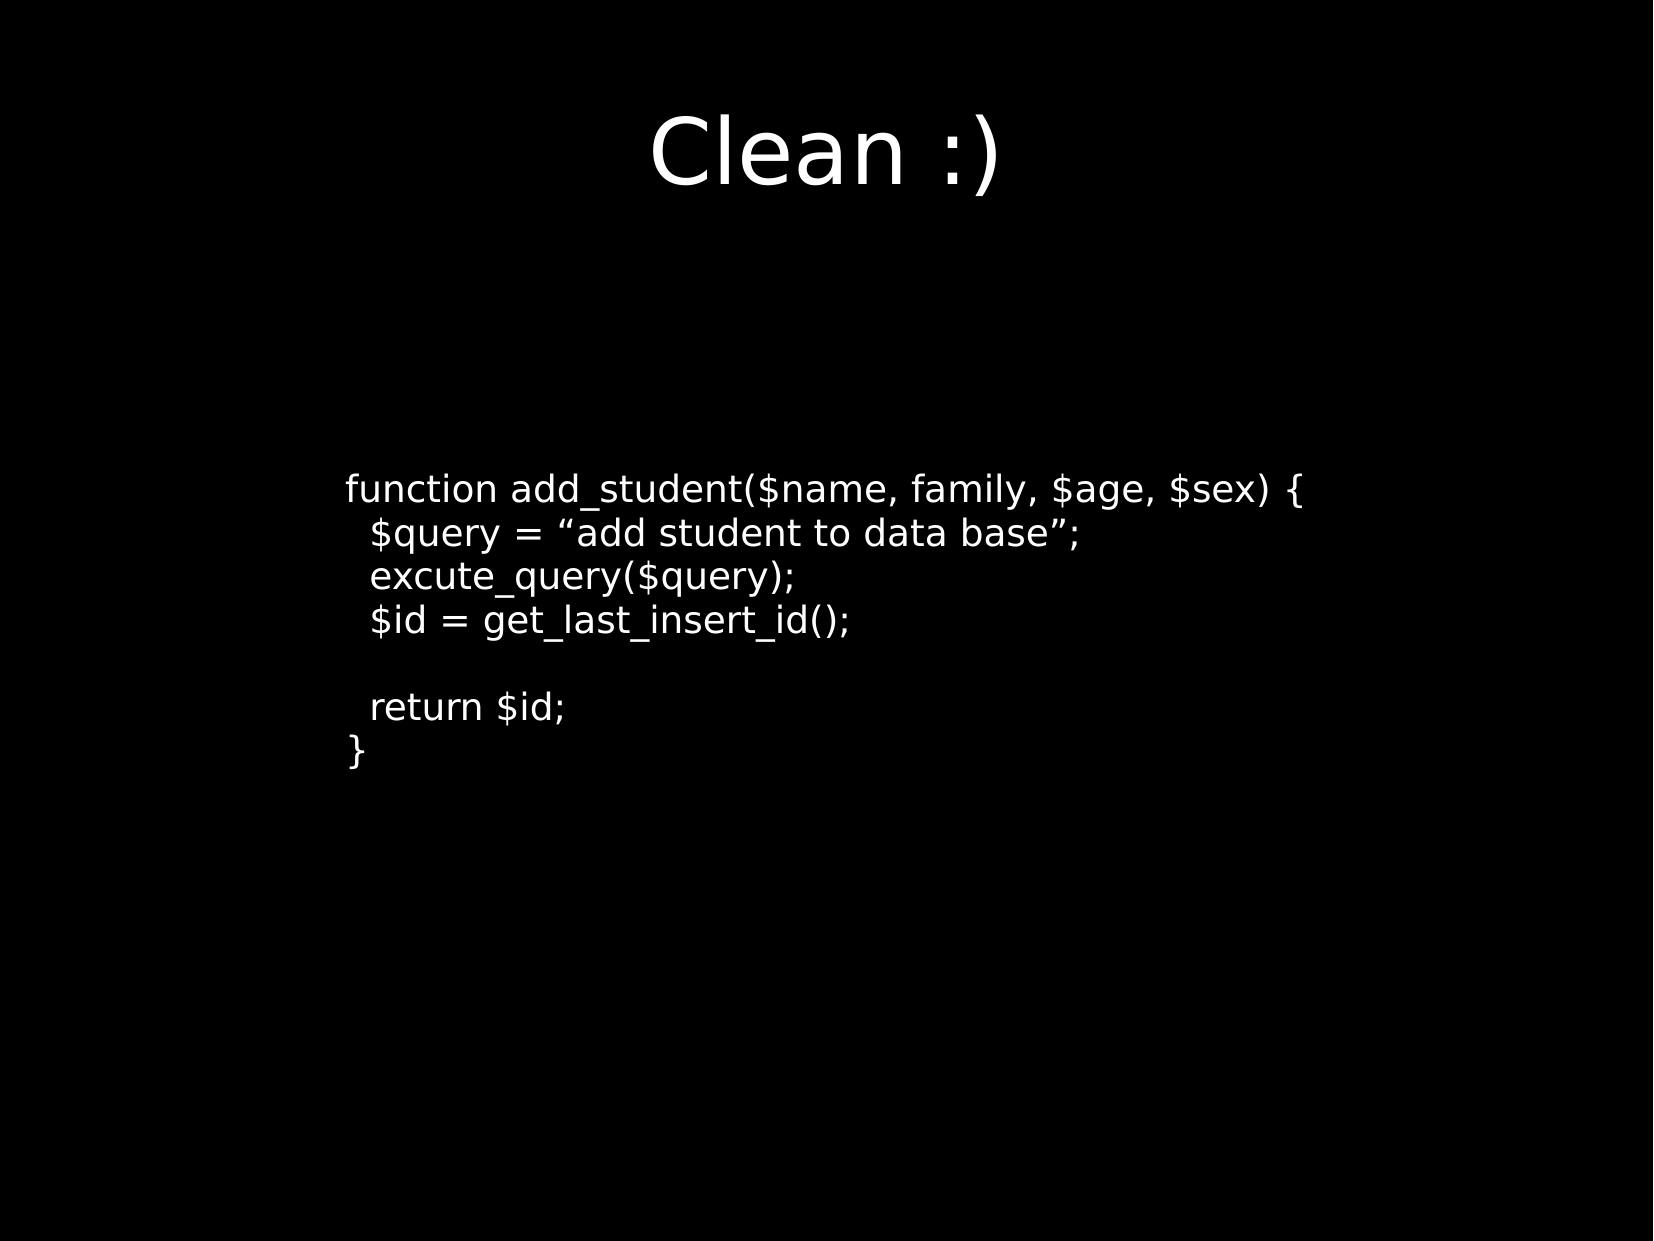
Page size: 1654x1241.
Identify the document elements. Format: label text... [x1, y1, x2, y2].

text_box function add_student($name, family, $age, $sex) { $query = “add student to data base”; excute_query($query); $id = get_last_insert_id(); return $id; } [330, 460, 1323, 781]
title Clean :) [82, 56, 1571, 250]
